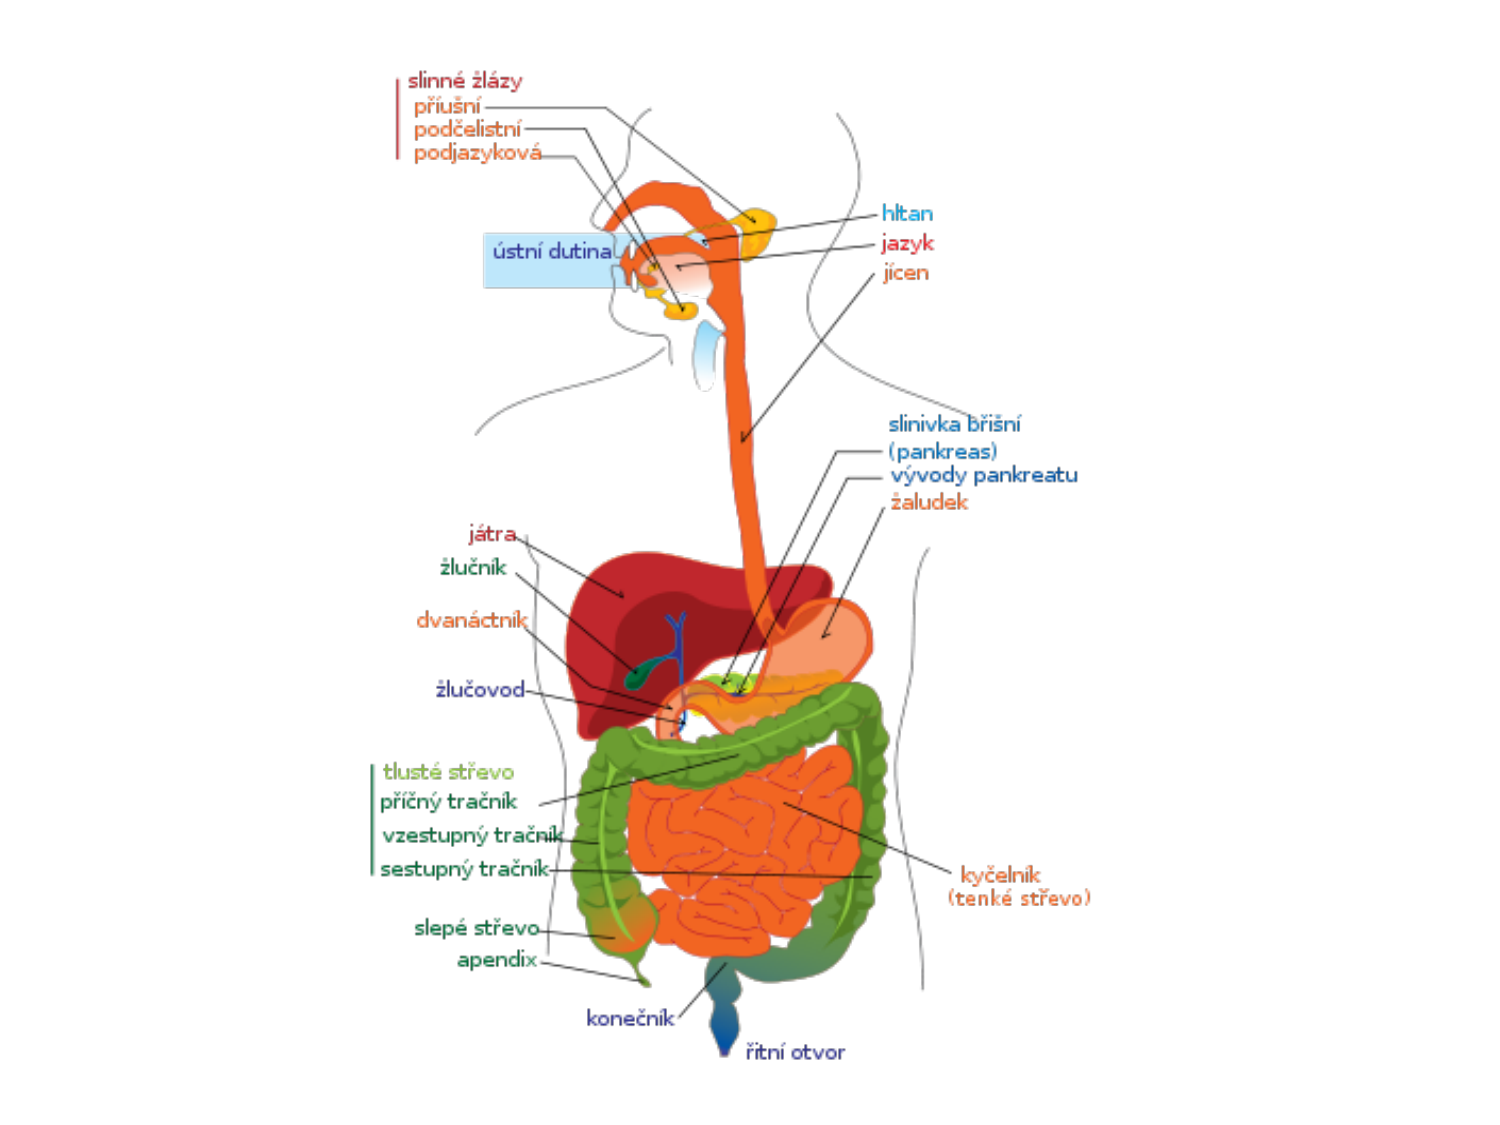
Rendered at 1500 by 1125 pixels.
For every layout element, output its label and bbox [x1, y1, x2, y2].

text_box [316, 23, 1103, 1102]
